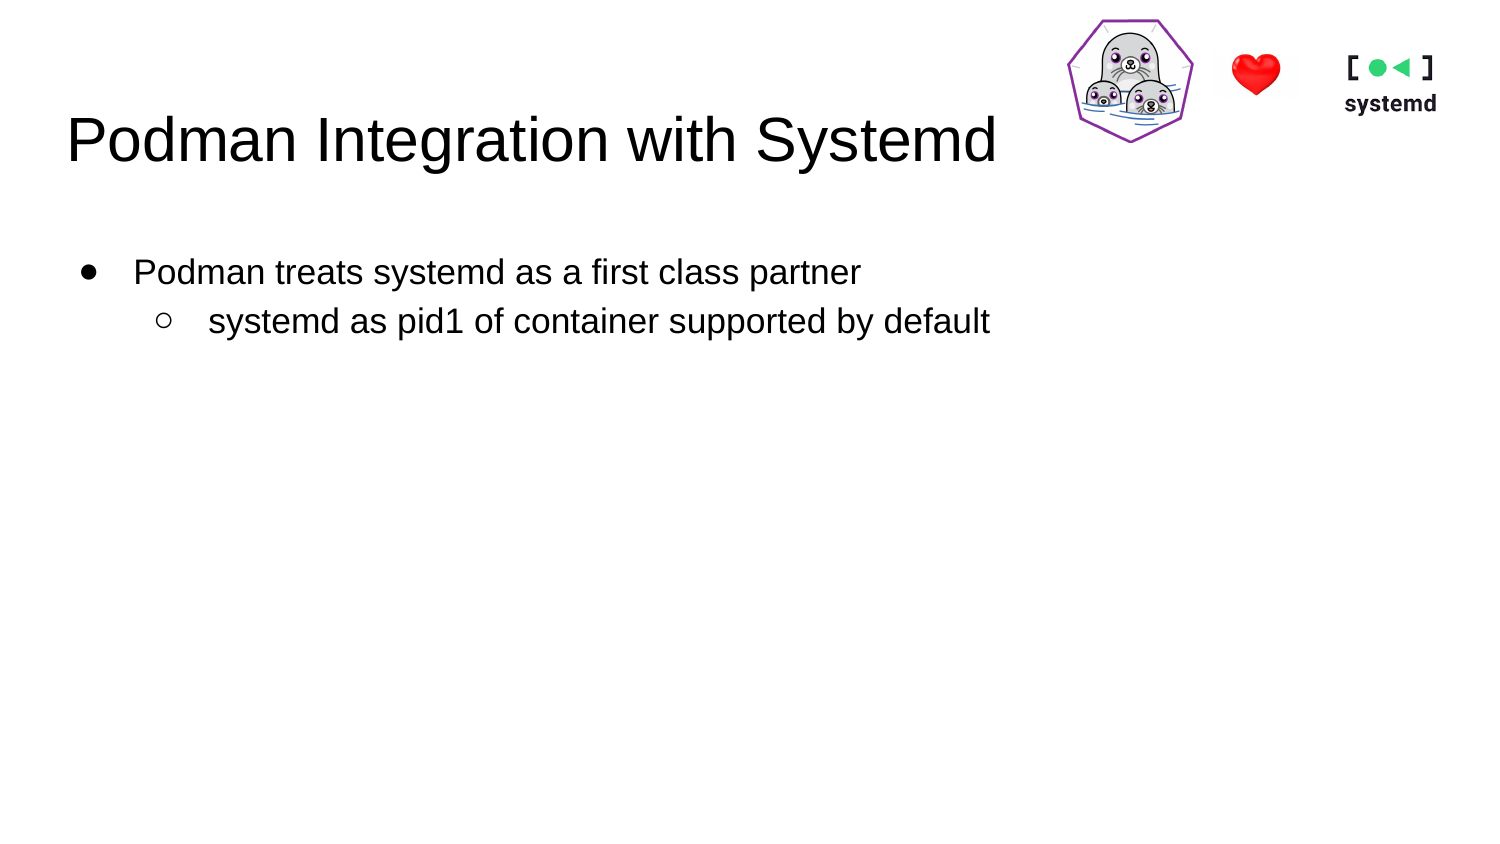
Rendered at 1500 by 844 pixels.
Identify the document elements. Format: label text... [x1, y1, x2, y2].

picture [1067, 19, 1194, 143]
picture [1212, 0, 1500, 178]
list Podman treats systemd as a first class partner systemd as pid1 of container supported by default [43, 228, 1441, 789]
title Podman Integration with Systemd [51, 72, 1244, 167]
